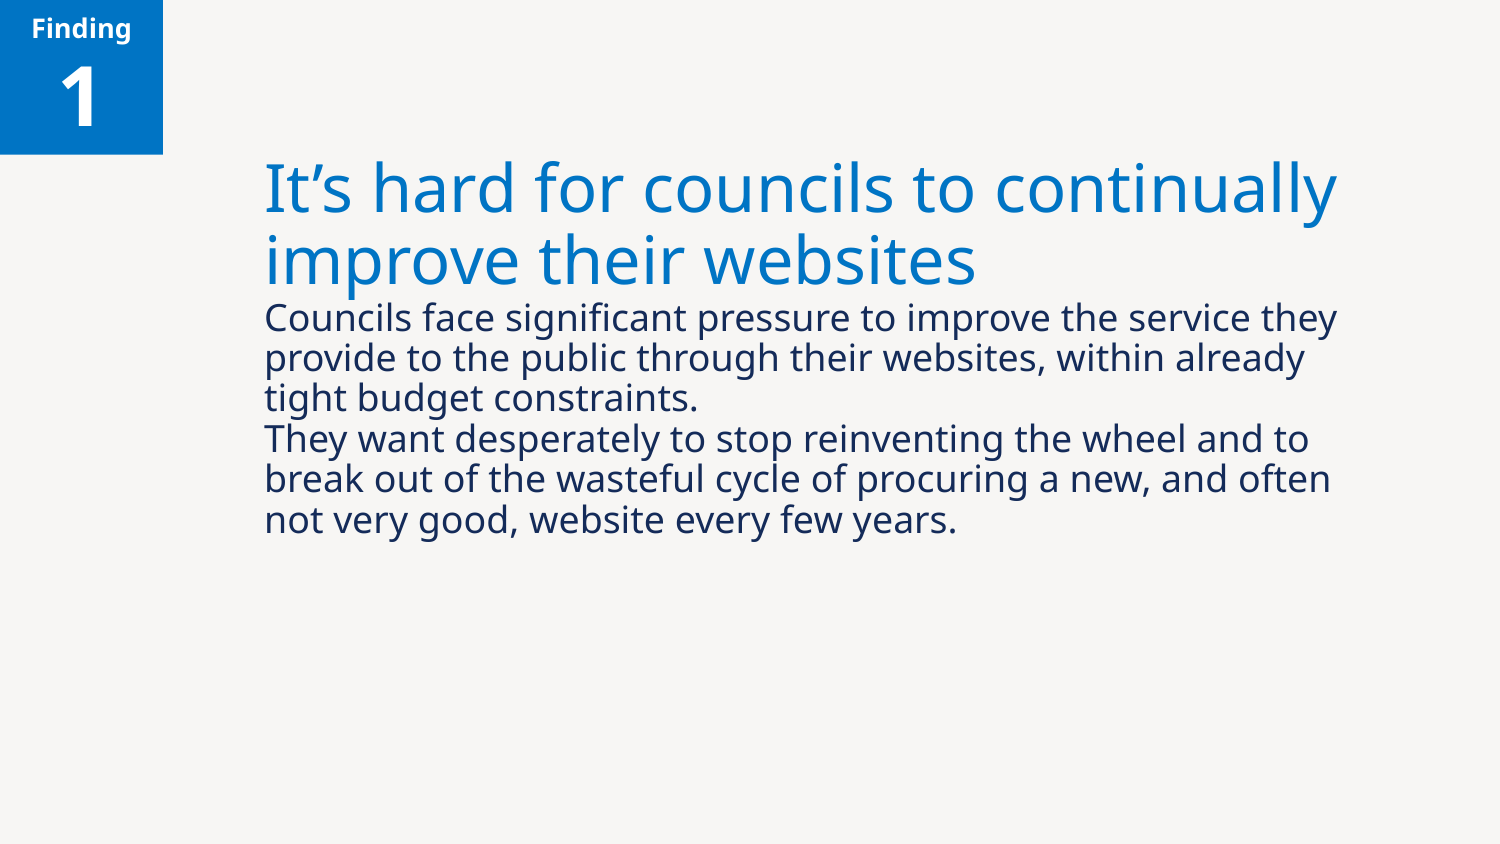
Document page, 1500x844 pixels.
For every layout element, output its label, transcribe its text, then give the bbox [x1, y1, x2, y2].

text_box Finding 1 [0, 0, 163, 155]
title It’s hard for councils to continually improve their websites Councils face significant pressure to improve the service they provide to the public through their websites, within already tight budget constraints. They want desperately to stop reinventing the wheel and to break out of the wasteful cycle of procuring a new, and often not very good, website every few years. [264, 154, 1373, 729]
